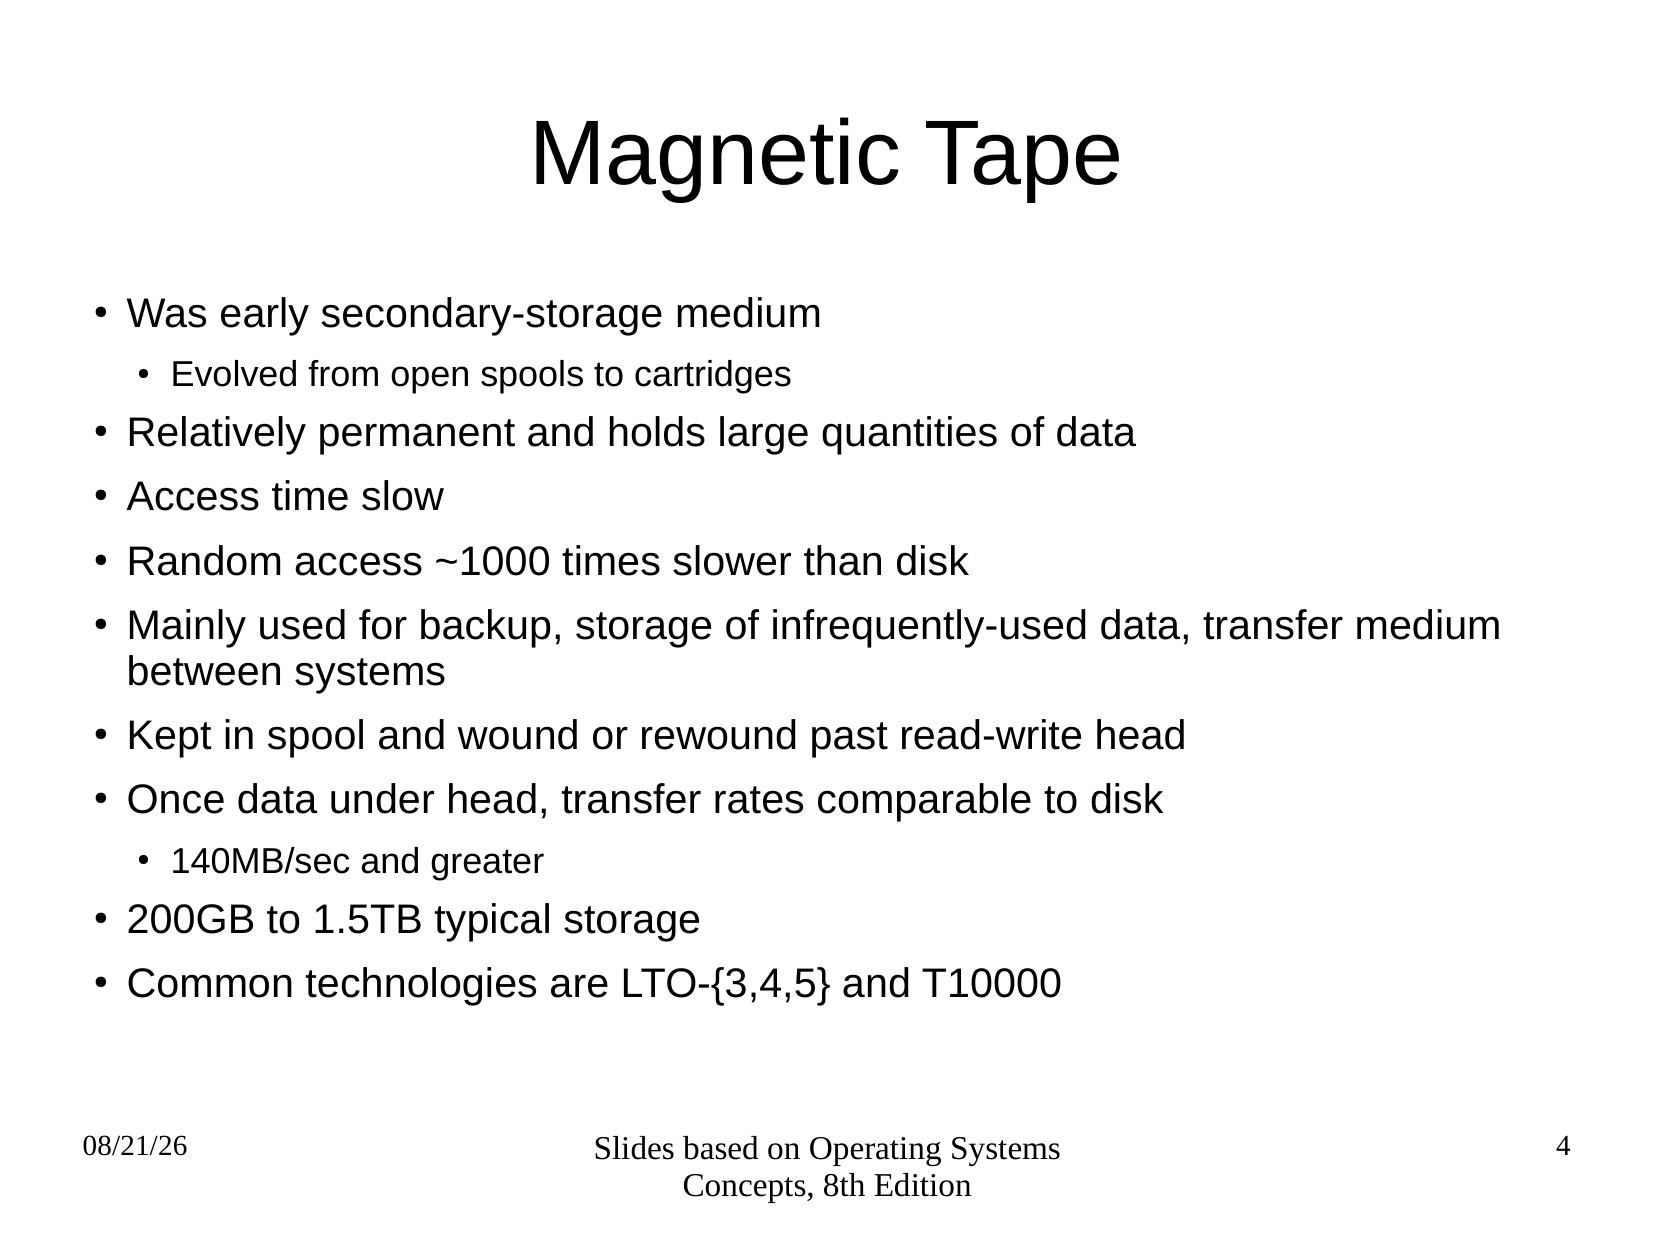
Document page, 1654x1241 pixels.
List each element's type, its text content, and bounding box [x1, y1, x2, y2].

list Was early secondary-storage medium Evolved from open spools to cartridges Relatively permanent and holds large quantities of data Access time slow Random access ~1000 times slower than disk Mainly used for backup, storage of infrequently-used data, transfer medium between systems Kept in spool and wound or rewound past read-write head Once data under head, transfer rates comparable to disk 140MB/sec and greater 200GB to 1.5TB typical storage Common technologies are LTO-{3,4,5} and T10000 [82, 290, 1571, 1010]
title Magnetic Tape [82, 49, 1571, 257]
